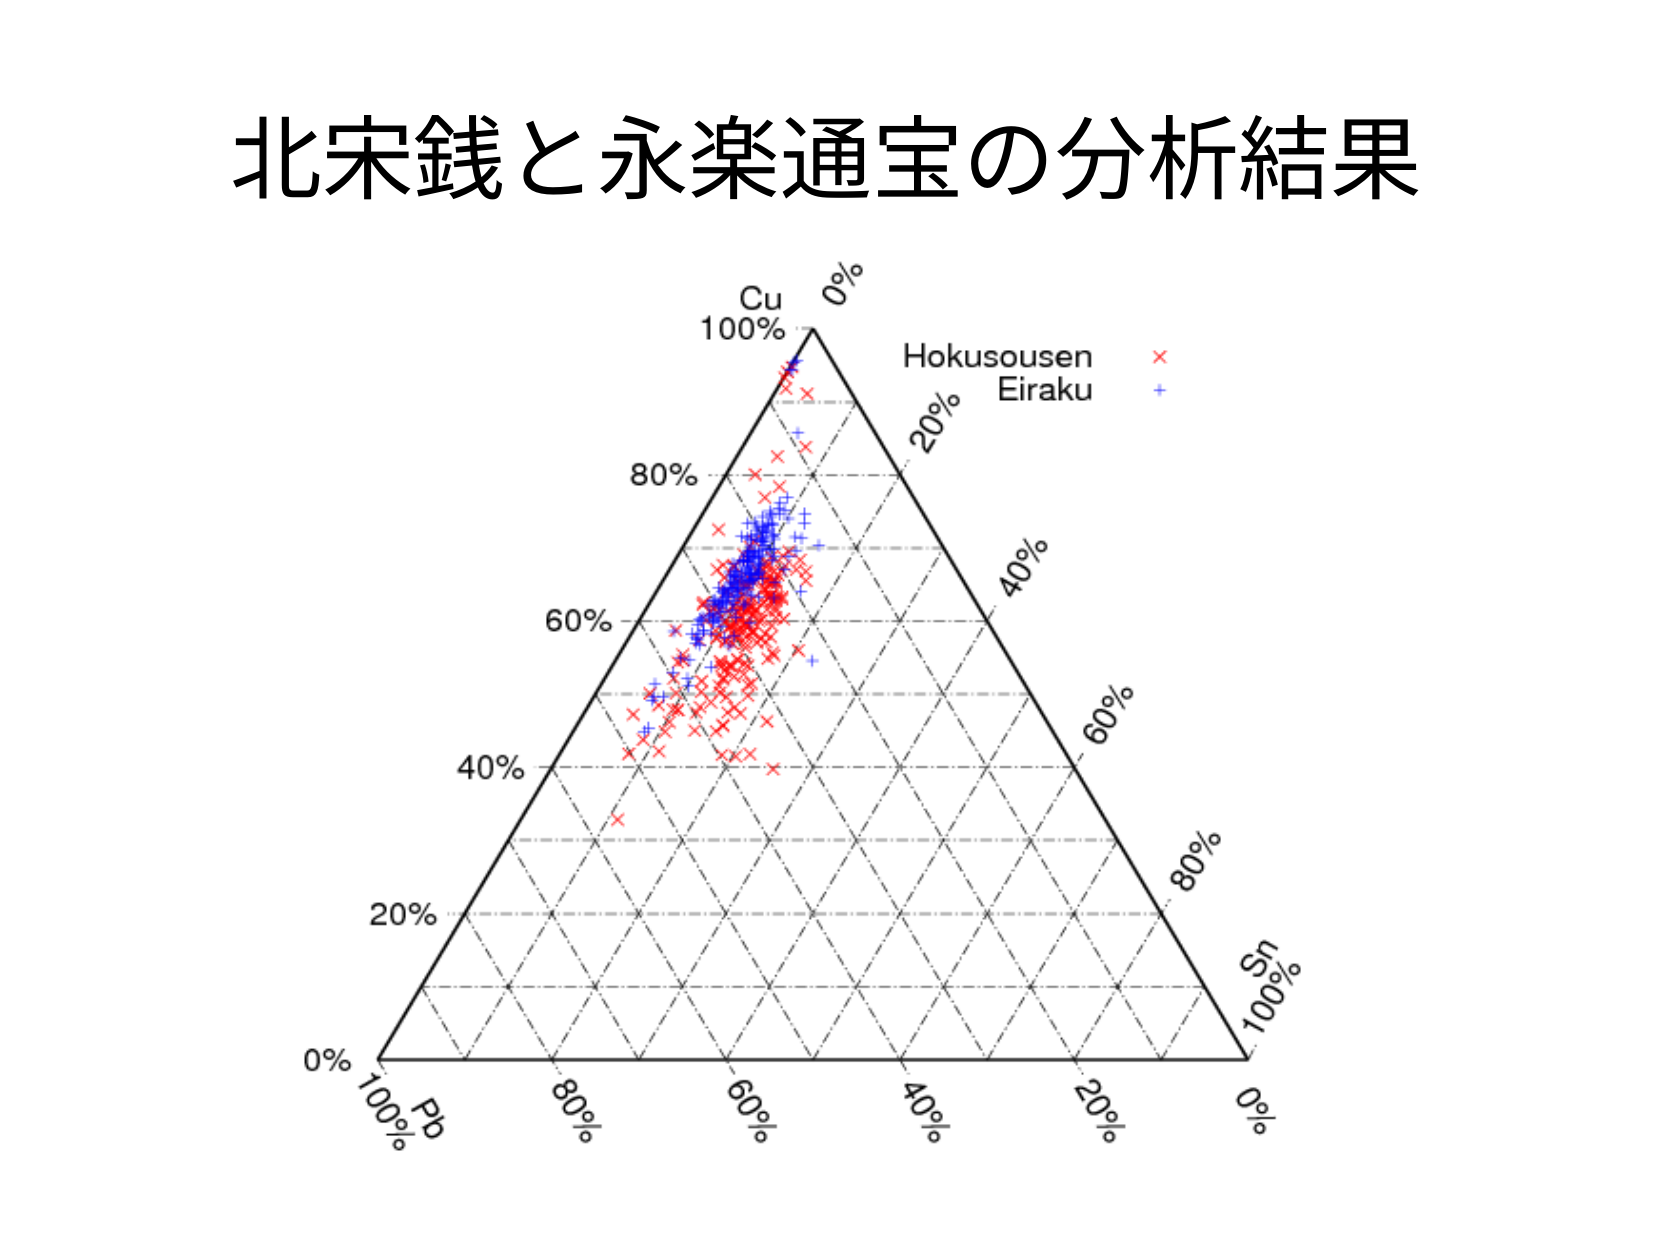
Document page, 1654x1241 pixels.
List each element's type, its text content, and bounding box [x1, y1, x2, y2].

title 北宋銭と永楽通宝の分析結果 [82, 56, 1571, 250]
picture [128, 229, 1499, 1160]
